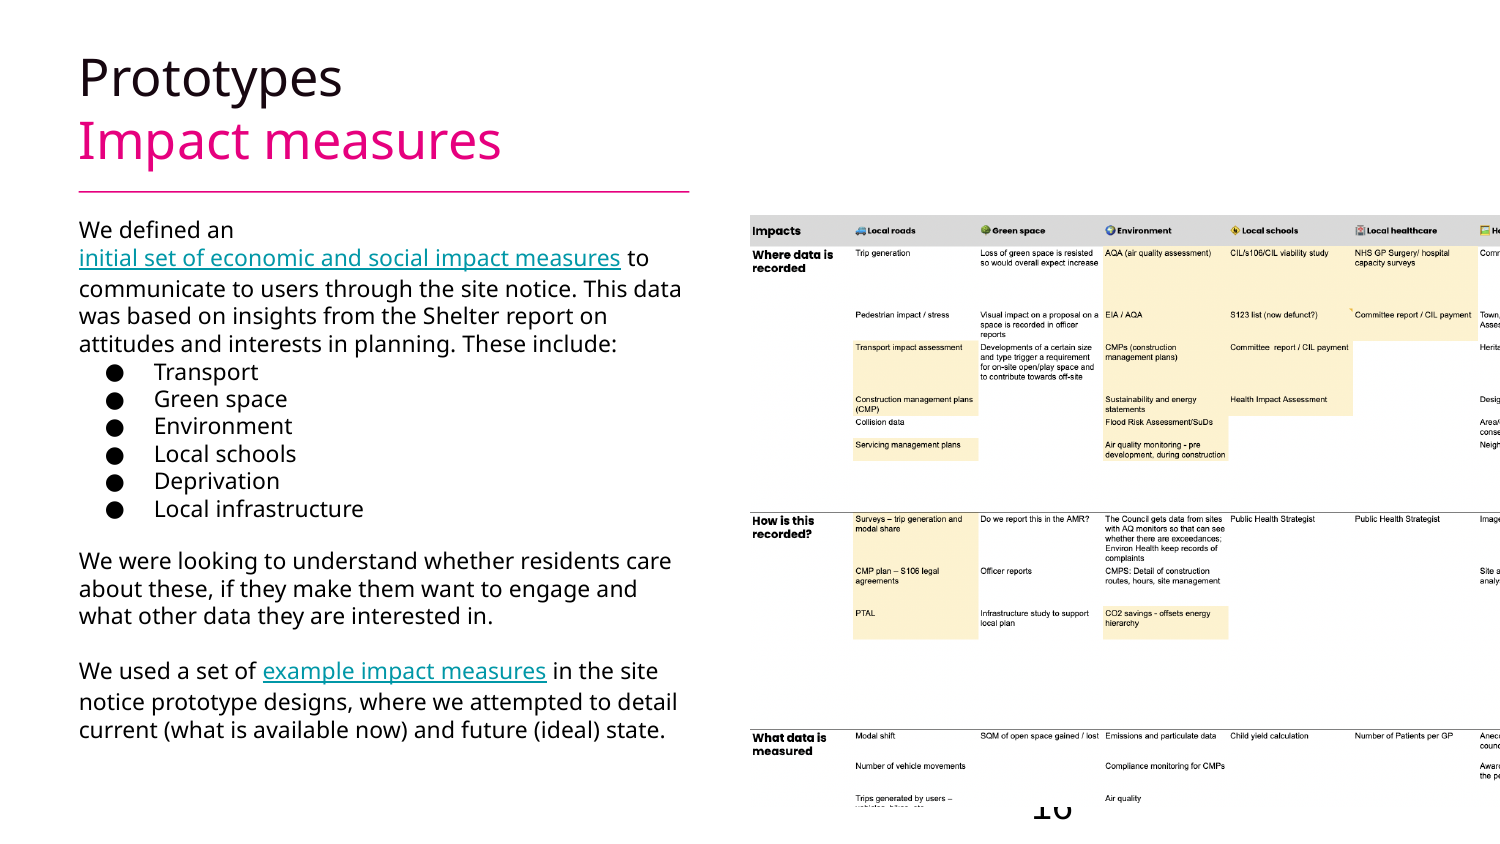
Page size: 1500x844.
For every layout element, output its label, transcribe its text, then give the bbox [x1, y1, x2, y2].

picture [750, 215, 1500, 808]
text_box We defined an initial set of economic and social impact measures to communicate to users through the site notice. This data was based on insights from the Shelter report on attitudes and interests in planning. These include: Transport Green space Environment Local schools Deprivation Local infrastructure We were looking to understand whether residents care about these, if they make them want to engage and what other data they are interested in. We used a set of example impact measures in the site notice prototype designs, where we attempted to detail current (what is available now) and future (ideal) state. [78, 215, 690, 771]
text_box Prototypes Impact measures [78, 44, 1102, 170]
